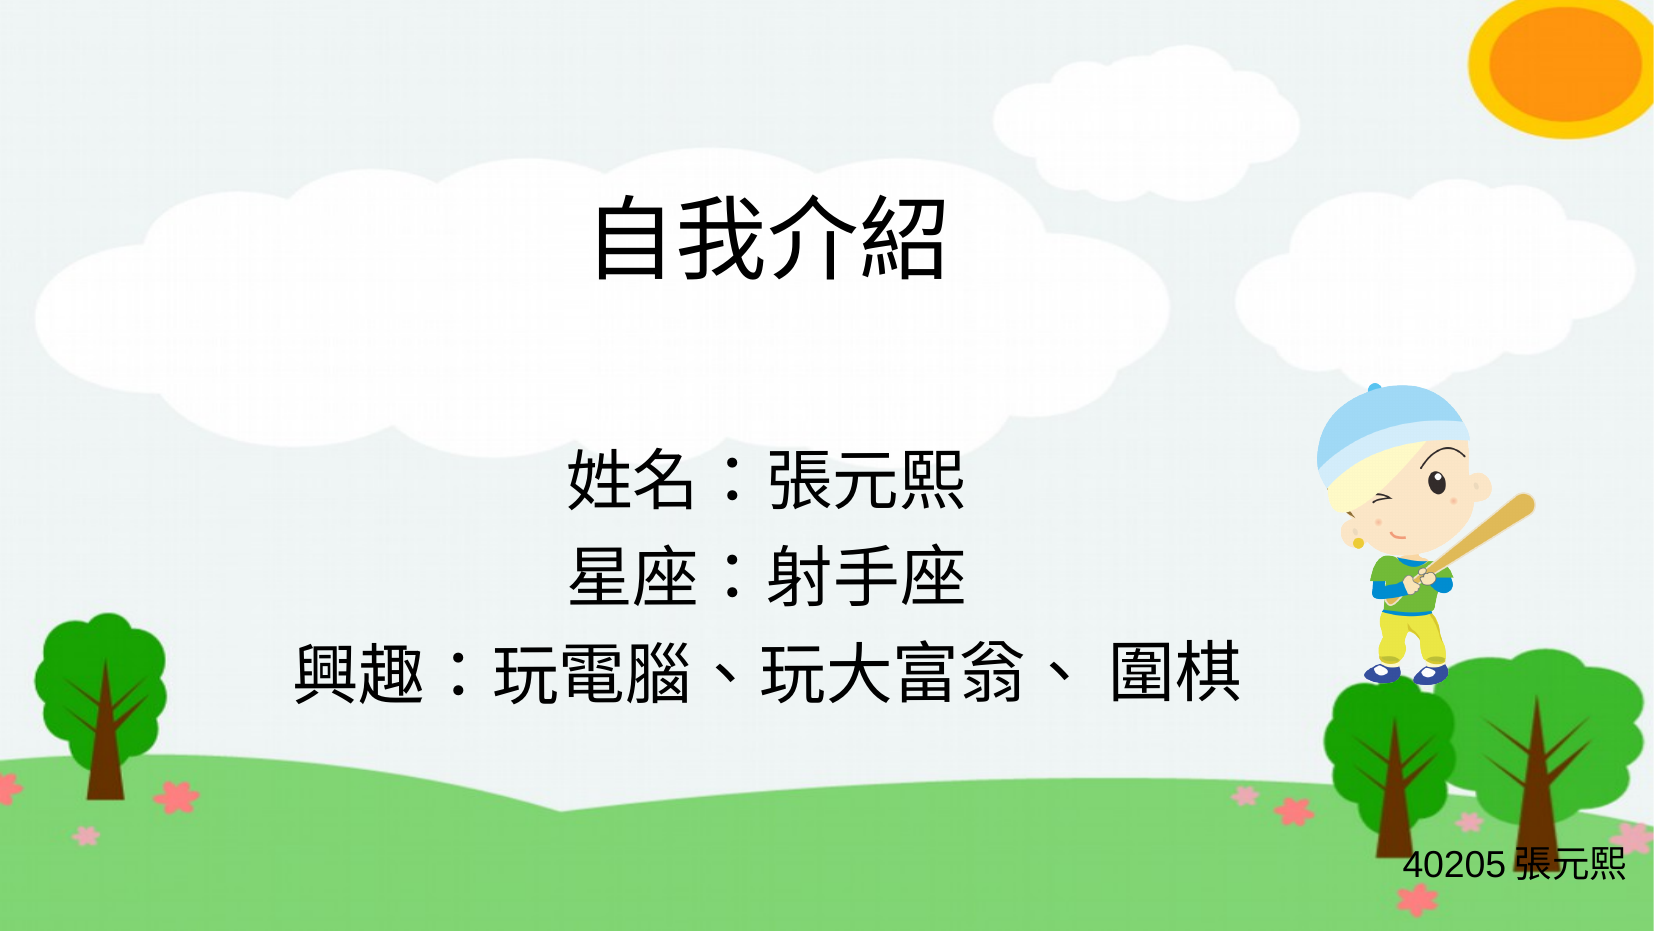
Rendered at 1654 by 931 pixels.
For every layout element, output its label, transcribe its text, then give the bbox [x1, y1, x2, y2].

subtitle 姓名：張元熙 星座：射手座 興趣：玩電腦、玩大富翁、 圍棋 [204, 381, 1329, 838]
text_box 40205張元熙 [1387, 826, 1654, 892]
picture [0, 0, 1654, 931]
title 自我介紹 [206, 177, 1329, 386]
